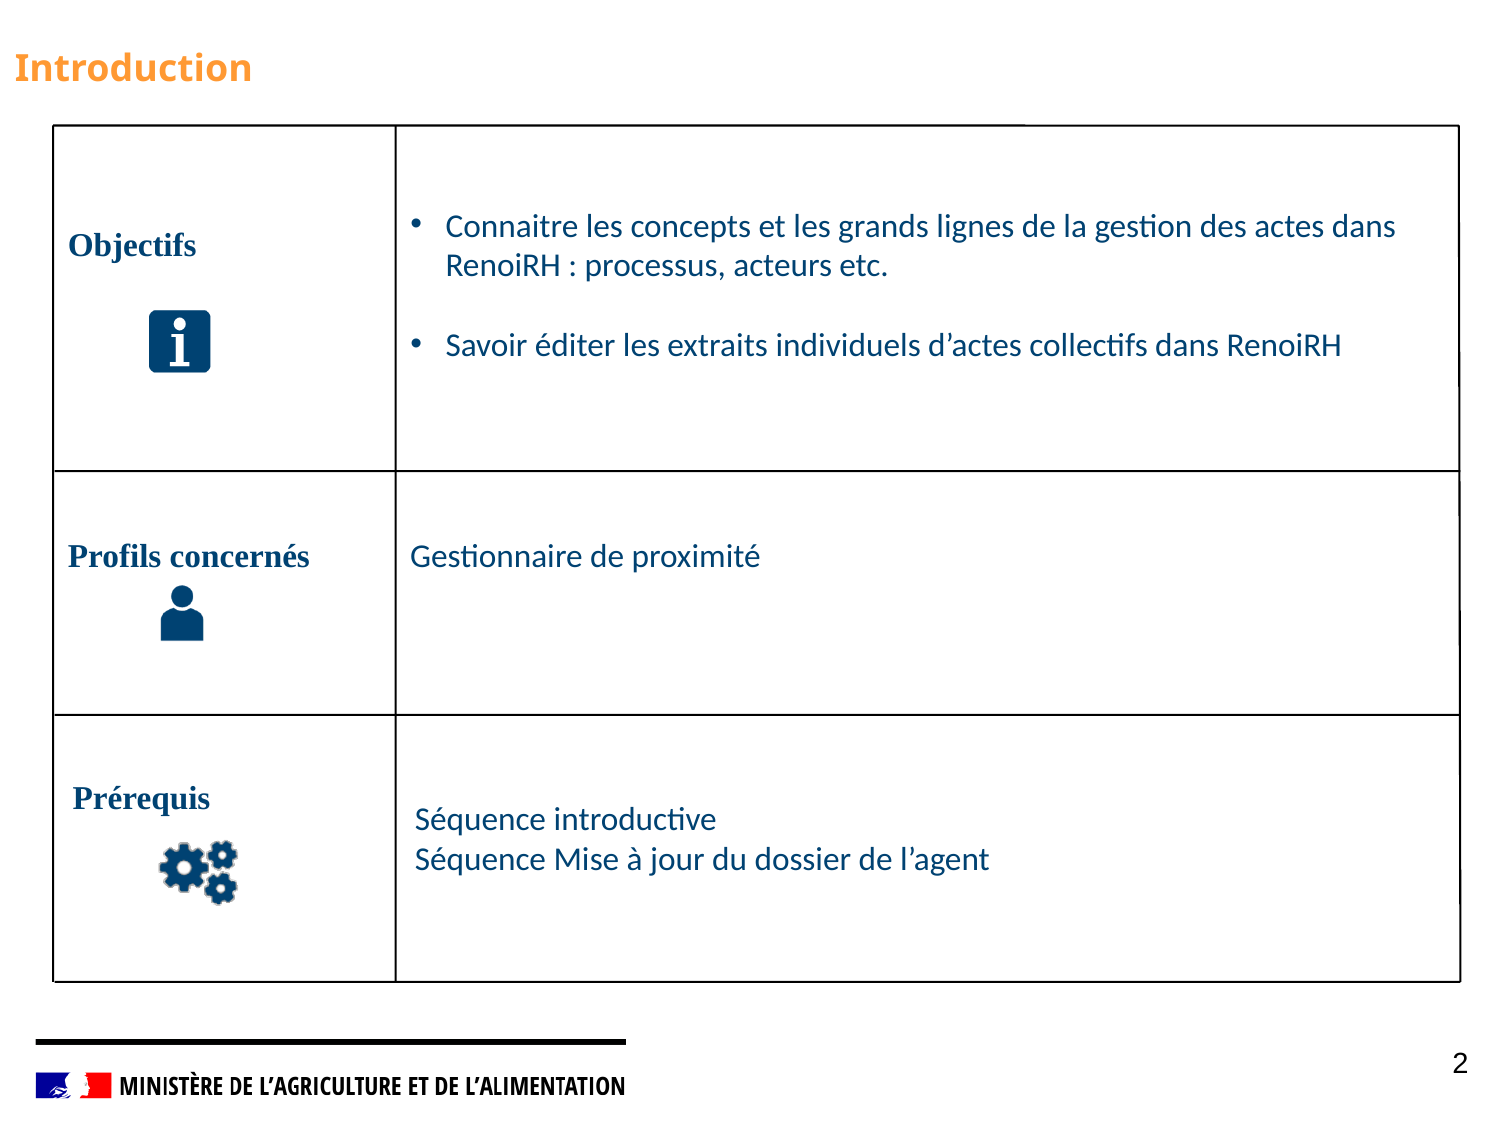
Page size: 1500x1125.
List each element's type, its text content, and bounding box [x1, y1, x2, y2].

text_box Profils concernés [55, 526, 394, 713]
text_box Connaitre les concepts et les grands lignes de la gestion des actes dans RenoiRH : processus, acteurs etc. Savoir éditer les extraits individuels d’actes collectifs dans RenoiRH [395, 196, 1456, 401]
text_box Objectifs [55, 125, 394, 467]
text_box Séquence introductive Séquence Mise à jour du dossier de l’agent [403, 789, 1459, 937]
text_box Prérequis [397, 731, 403, 938]
text_box Introduction [0, 36, 1417, 143]
picture [35, 1039, 626, 1099]
text_box Prérequis [57, 731, 394, 938]
text_box Gestionnaire de proximité [395, 526, 1456, 715]
